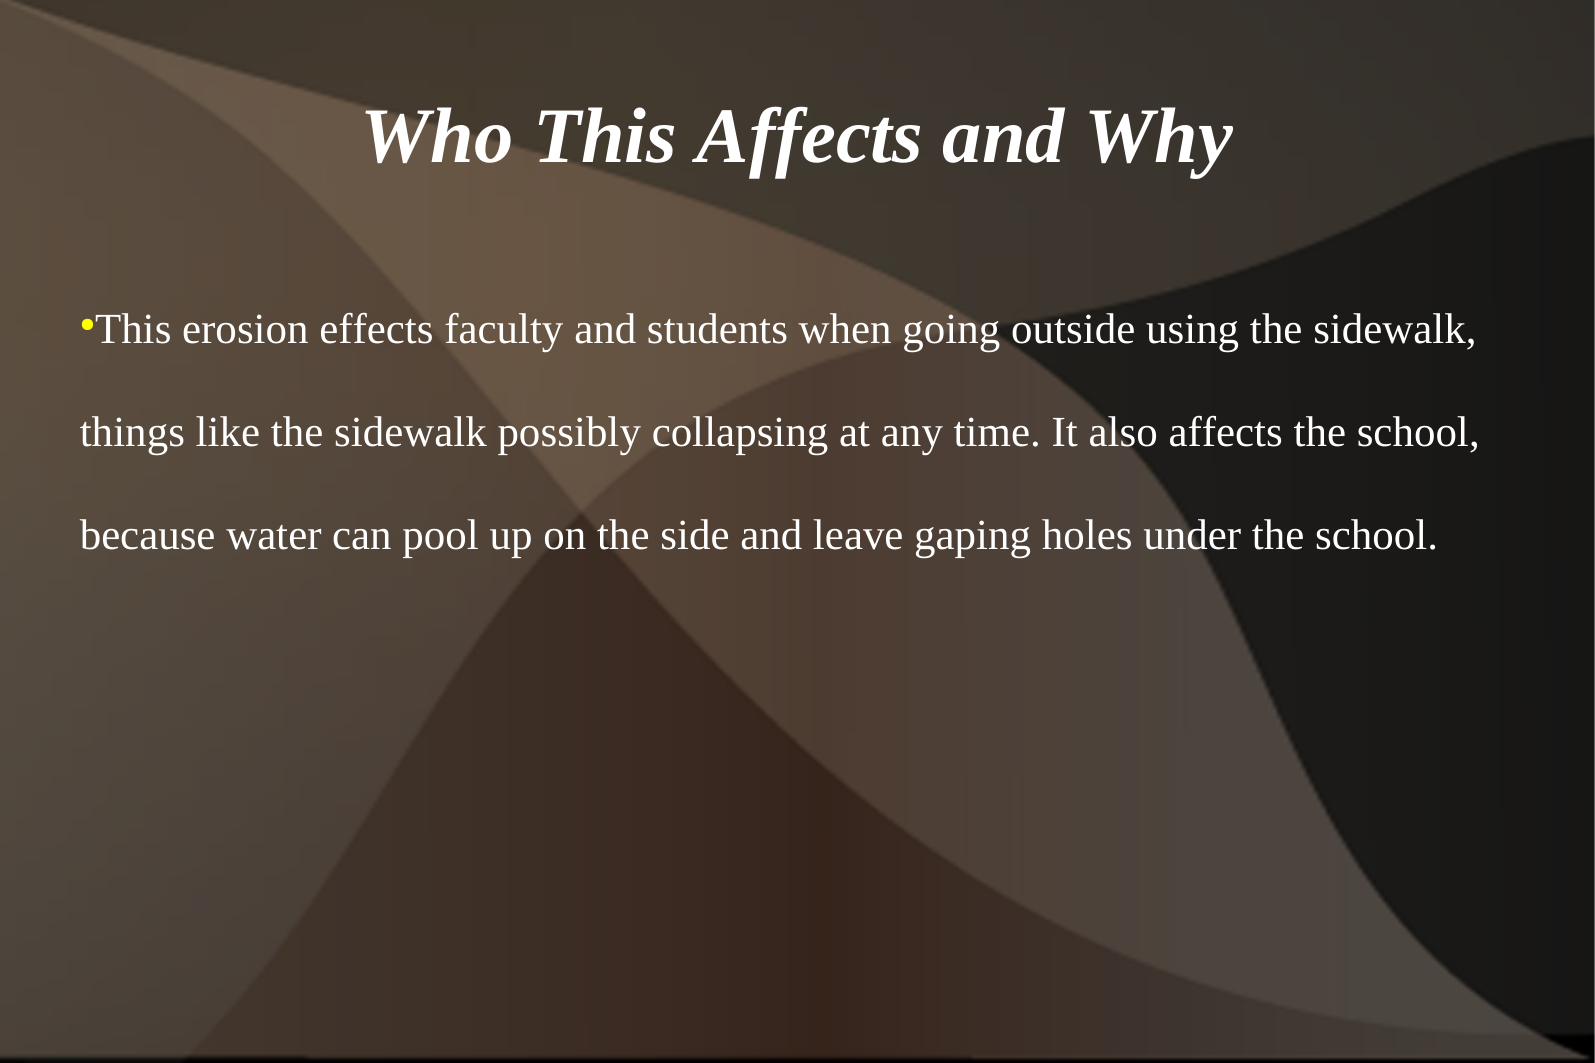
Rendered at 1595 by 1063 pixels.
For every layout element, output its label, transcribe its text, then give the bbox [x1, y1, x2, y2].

title Who This Affects and Why [79, 42, 1515, 220]
list This erosion effects faculty and students when going outside using the sidewalk, things like the sidewalk possibly collapsing at any time. It also affects the school, because water can pool up on the side and leave gaping holes under the school. [79, 248, 1515, 951]
